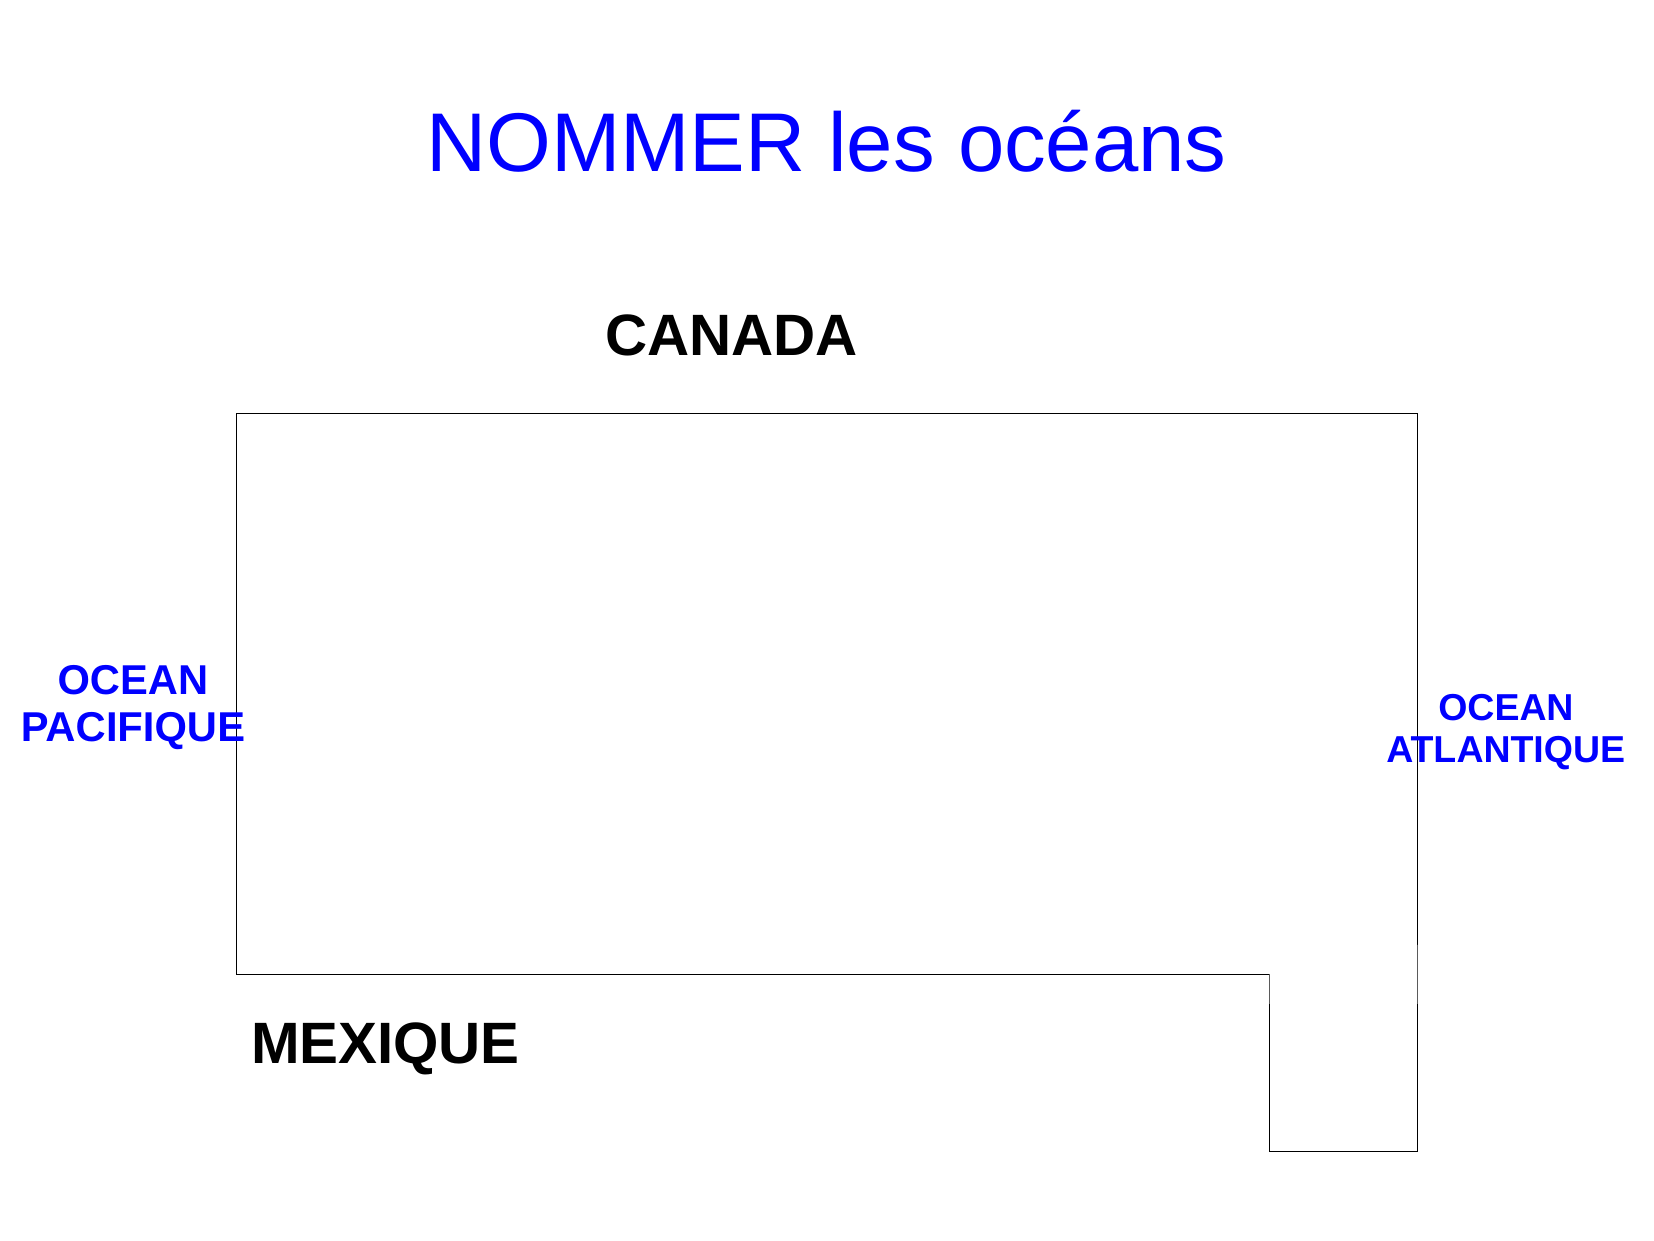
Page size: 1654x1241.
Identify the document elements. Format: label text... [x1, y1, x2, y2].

text_box OCEAN ATLANTIQUE [1358, 679, 1654, 781]
text_box CANADA [590, 295, 945, 377]
text_box [236, 413, 1418, 1152]
text_box OCEAN PACIFIQUE [0, 649, 266, 760]
text_box MEXIQUE [236, 1003, 591, 1086]
text_box NOMMER les océans [88, 88, 1565, 197]
